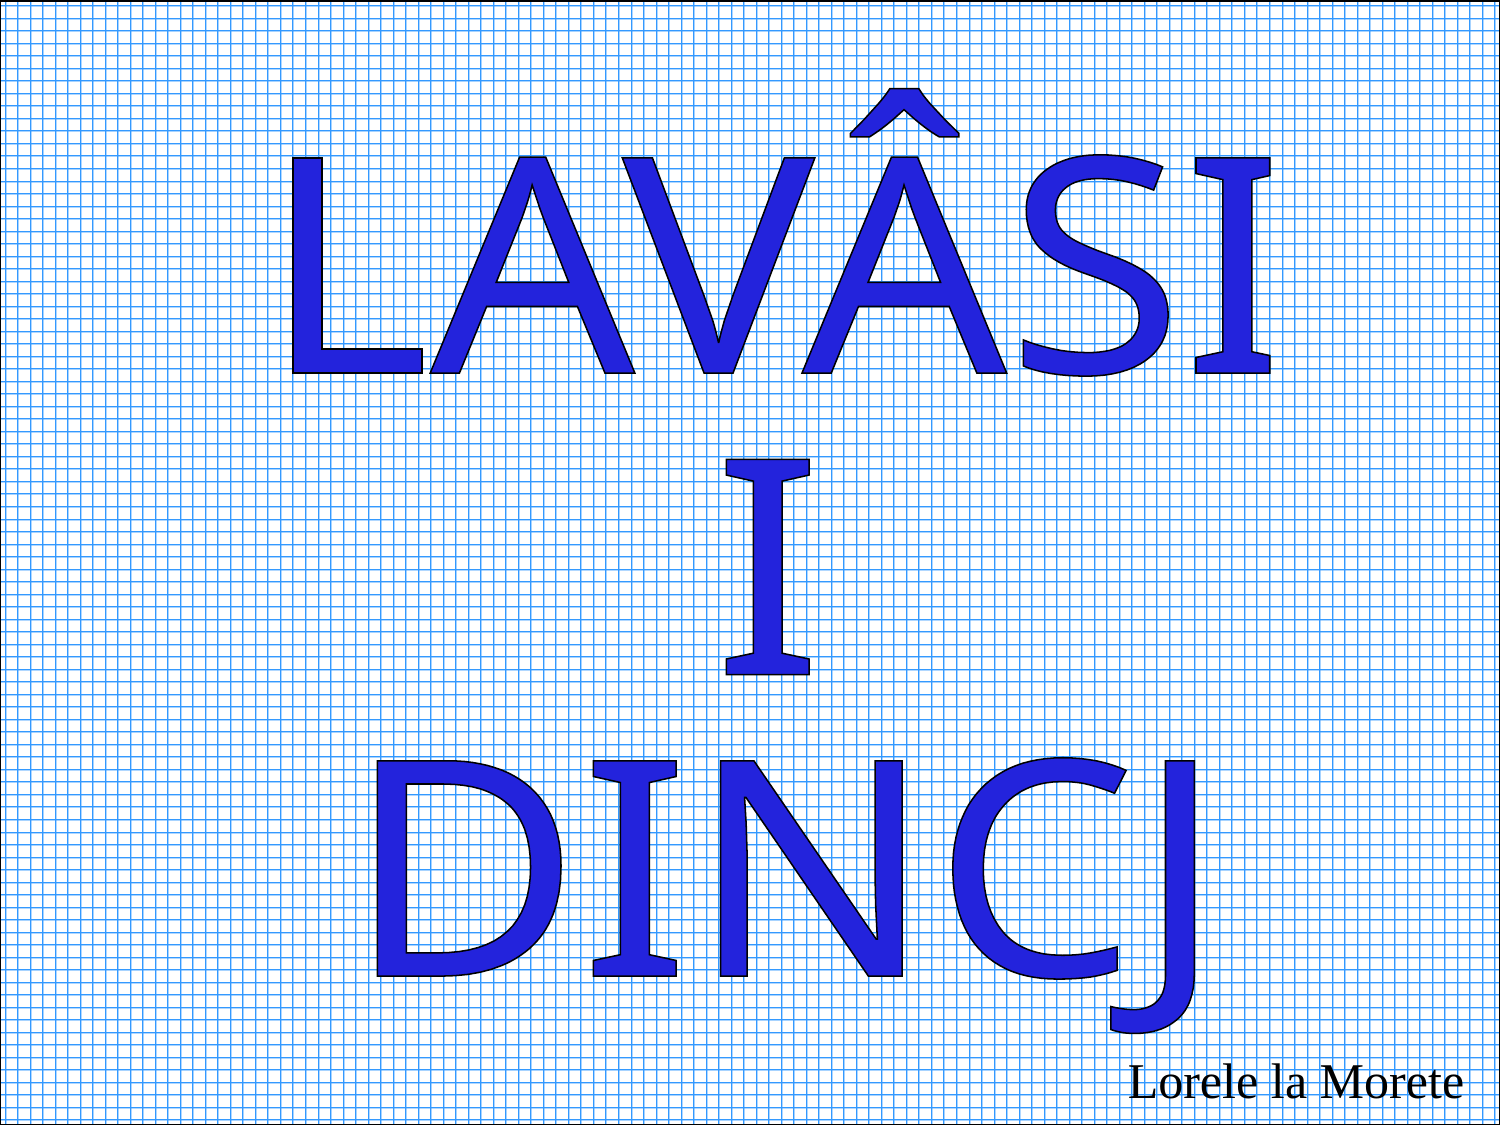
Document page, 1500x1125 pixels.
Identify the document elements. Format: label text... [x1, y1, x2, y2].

text_box LAVÂSI I DINCJ [850, 88, 959, 137]
text_box LAVÂSI I DINCJ [726, 459, 810, 675]
text_box LAVÂSI I DINCJ [1110, 760, 1195, 1034]
text_box Lorele la Morete [1100, 1046, 1480, 1118]
text_box LAVÂSI I DINCJ [720, 760, 903, 977]
text_box LAVÂSI I DINCJ [593, 760, 677, 977]
text_box LAVÂSI I DINCJ [293, 157, 423, 374]
text_box LAVÂSI I DINCJ [622, 157, 815, 374]
text_box [0, 0, 1500, 1125]
text_box LAVÂSI I DINCJ [1023, 154, 1169, 377]
text_box LAVÂSI I DINCJ [801, 157, 1007, 374]
text_box LAVÂSI I DINCJ [430, 157, 635, 374]
text_box LAVÂSI I DINCJ [1195, 157, 1270, 374]
text_box LAVÂSI I DINCJ [952, 757, 1127, 980]
text_box LAVÂSI I DINCJ [377, 760, 562, 977]
